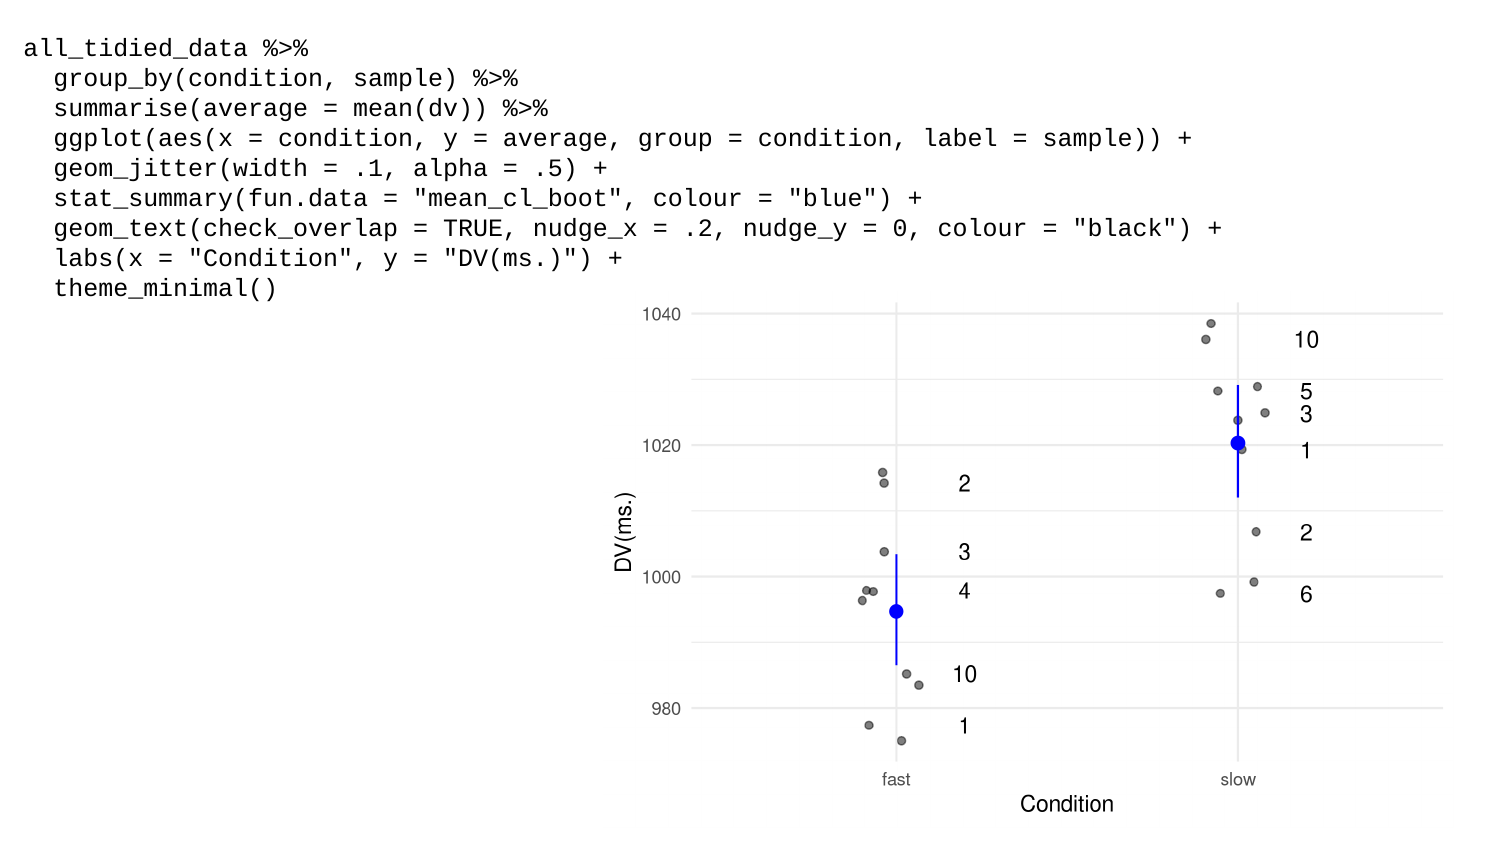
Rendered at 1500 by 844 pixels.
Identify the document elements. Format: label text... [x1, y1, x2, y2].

text_box all_tidied_data %>% group_by(condition, sample) %>% summarise(average = mean(dv)) %>% ggplot(aes(x = condition, y = average, group = condition, label = sample)) + geom_jitter(width = .1, alpha = .5) + stat_summary(fun.data = "mean_cl_boot", colour = "blue") + geom_text(check_overlap = TRUE, nudge_x = .2, nudge_y = 0, colour = "black") + labs(x = "Condition", y = "DV(ms.)") + theme_minimal() [8, 16, 1481, 759]
picture [603, 291, 1454, 828]
